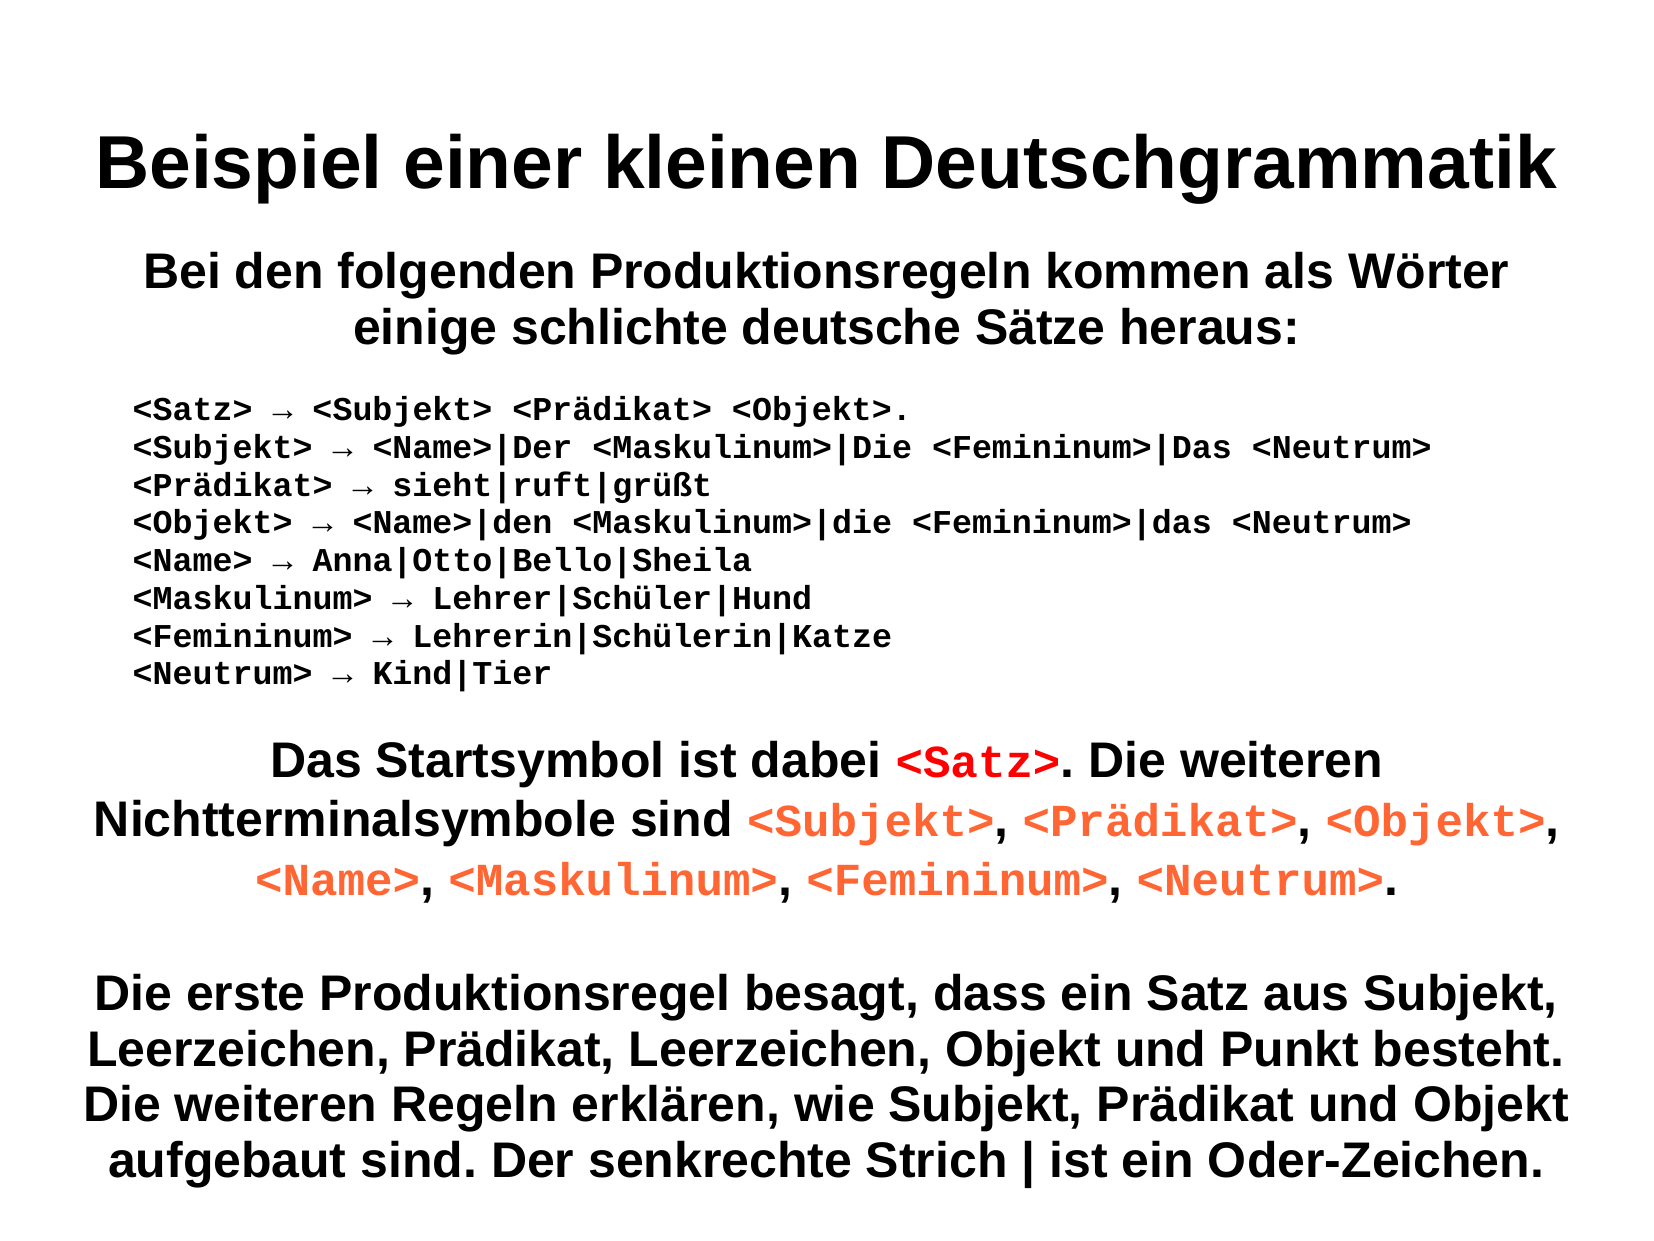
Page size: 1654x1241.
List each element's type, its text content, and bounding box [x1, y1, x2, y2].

chart [776, 593, 895, 653]
title Beispiel einer kleinen Deutschgrammatik [88, 118, 1565, 207]
text_box Bei den folgenden Produktionsregeln kommen als Wörter einige schlichte deutsche Sätze heraus: <Satz> → <Subjekt> <Prädikat> <Objekt>. <Subjekt> → <Name>|Der <Maskulinum>|Die <Femininum>|Das <Neutrum> <Prädikat> → sieht|ruft|grüßt <Objekt> → <Name>|den <Maskulinum>|die <Femininum>|das <Neutrum> <Name> → Anna|Otto|Bello|Sheila <Maskulinum> → Lehrer|Schüler|Hund <Femininum> → Lehrerin|Schülerin|Katze <Neutrum> → Kind|Tier Das Startsymbol ist dabei <Satz>. Die weiteren Nichtterminalsymbole sind <Subjekt>, <Prädikat>, <Objekt>, <Name>, <Maskulinum>, <Femininum>, <Neutrum>. Die erste Produktionsregel besagt, dass ein Satz aus Subjekt, Leerzeichen, Prädikat, Leerzeichen, Objekt und Punkt besteht. Die weiteren Regeln erklären, wie Subjekt, Prädikat und Objekt aufgebaut sind. Der senkrechte Strich | ist ein Oder-Zeichen. [59, 236, 1595, 1205]
